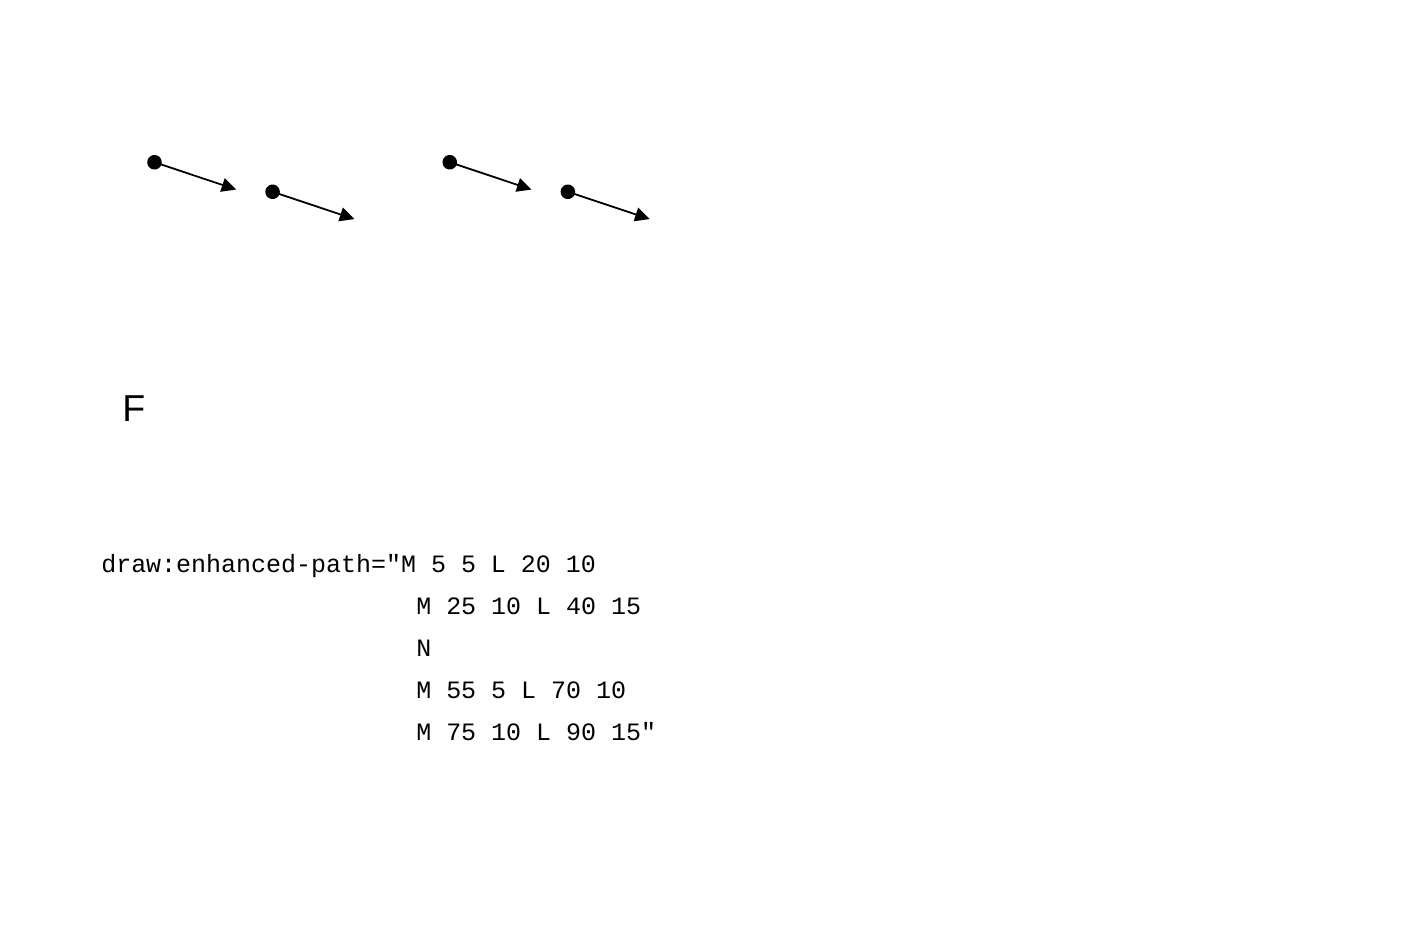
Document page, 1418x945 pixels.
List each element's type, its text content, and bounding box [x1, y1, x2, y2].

text_box [561, 189, 650, 220]
text_box F [107, 379, 161, 437]
text_box draw:enhanced-path="M 5 5 L 20 10 M 25 10 L 40 15 N M 55 5 L 70 10 M 75 10 L 90 15" [86, 531, 767, 757]
text_box [442, 159, 532, 190]
text_box [147, 159, 237, 190]
text_box [265, 189, 355, 220]
